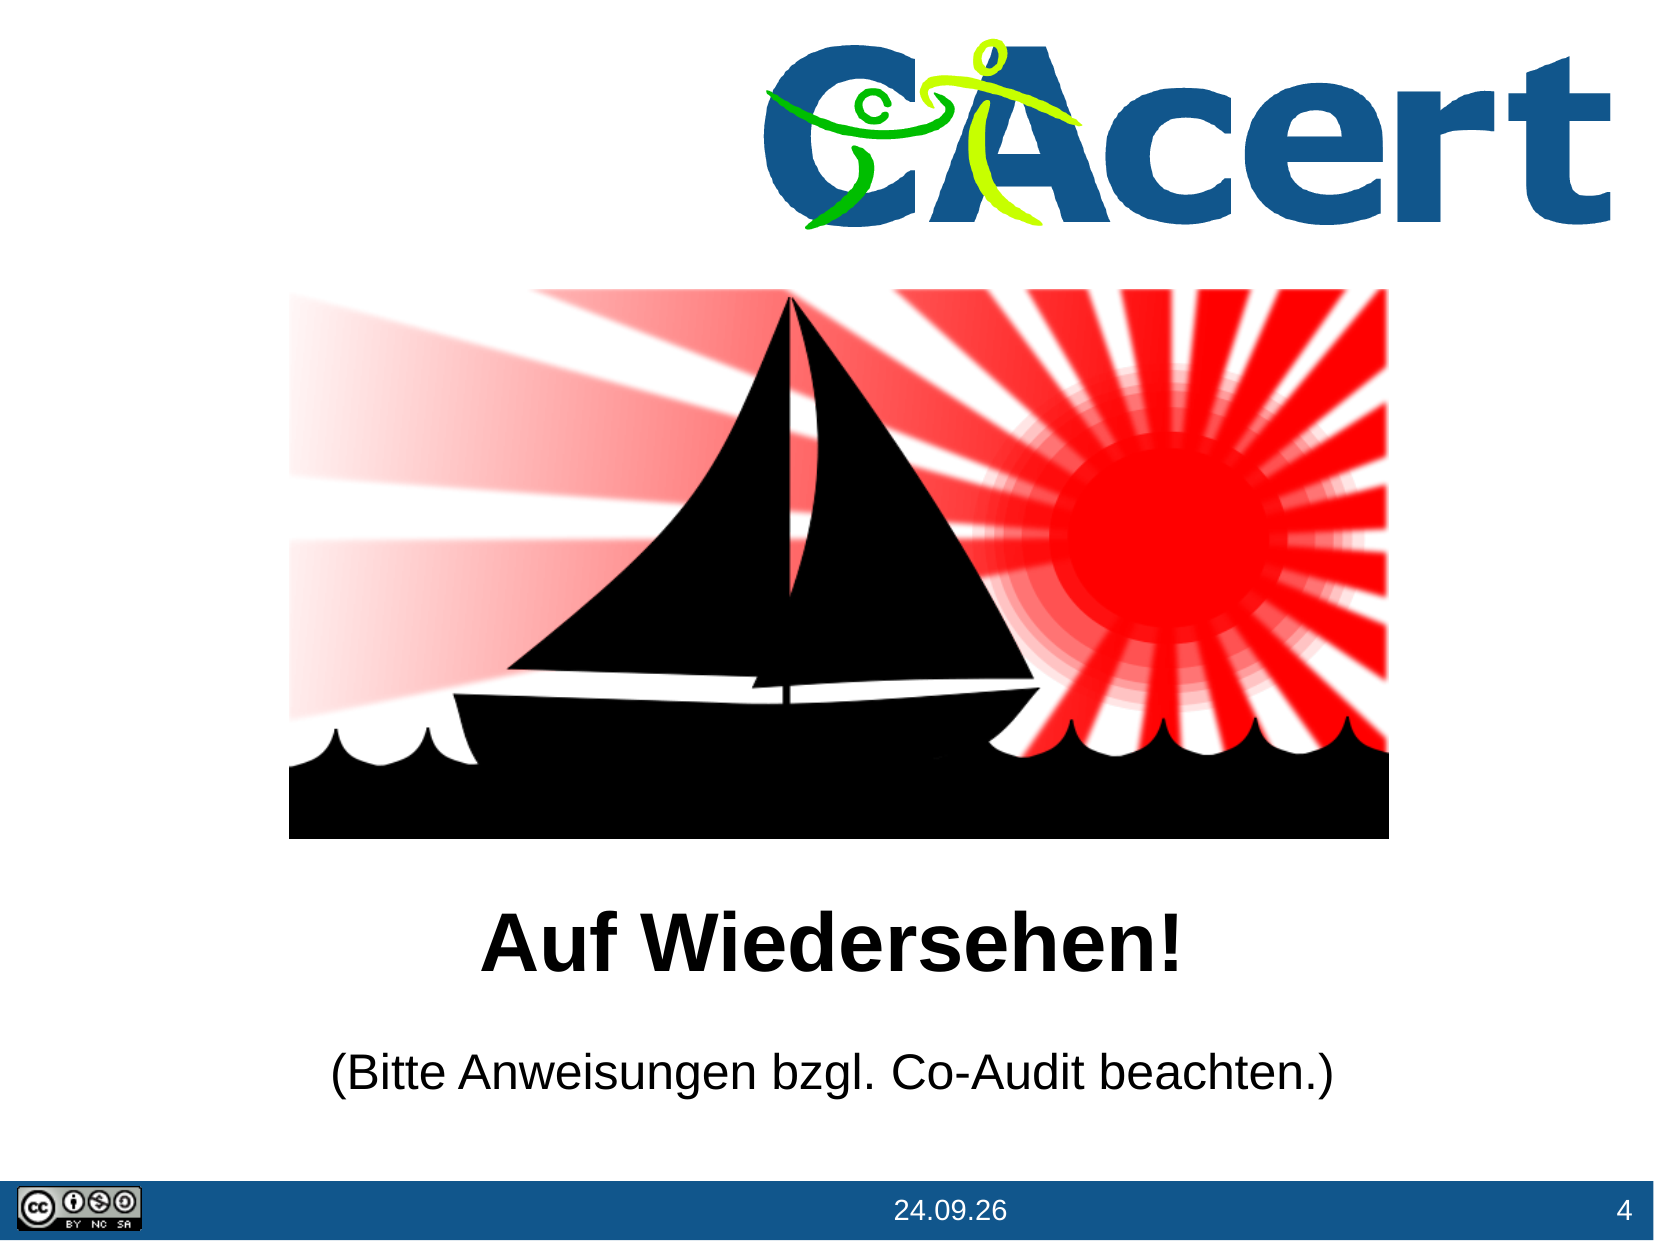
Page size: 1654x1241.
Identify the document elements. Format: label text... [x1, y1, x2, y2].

picture [761, 35, 1613, 231]
title Auf Wiedersehen! (Bitte Anweisungen bzgl. Co-Audit beachten.) [88, 856, 1577, 1140]
picture [289, 289, 1389, 840]
picture [17, 1186, 142, 1231]
